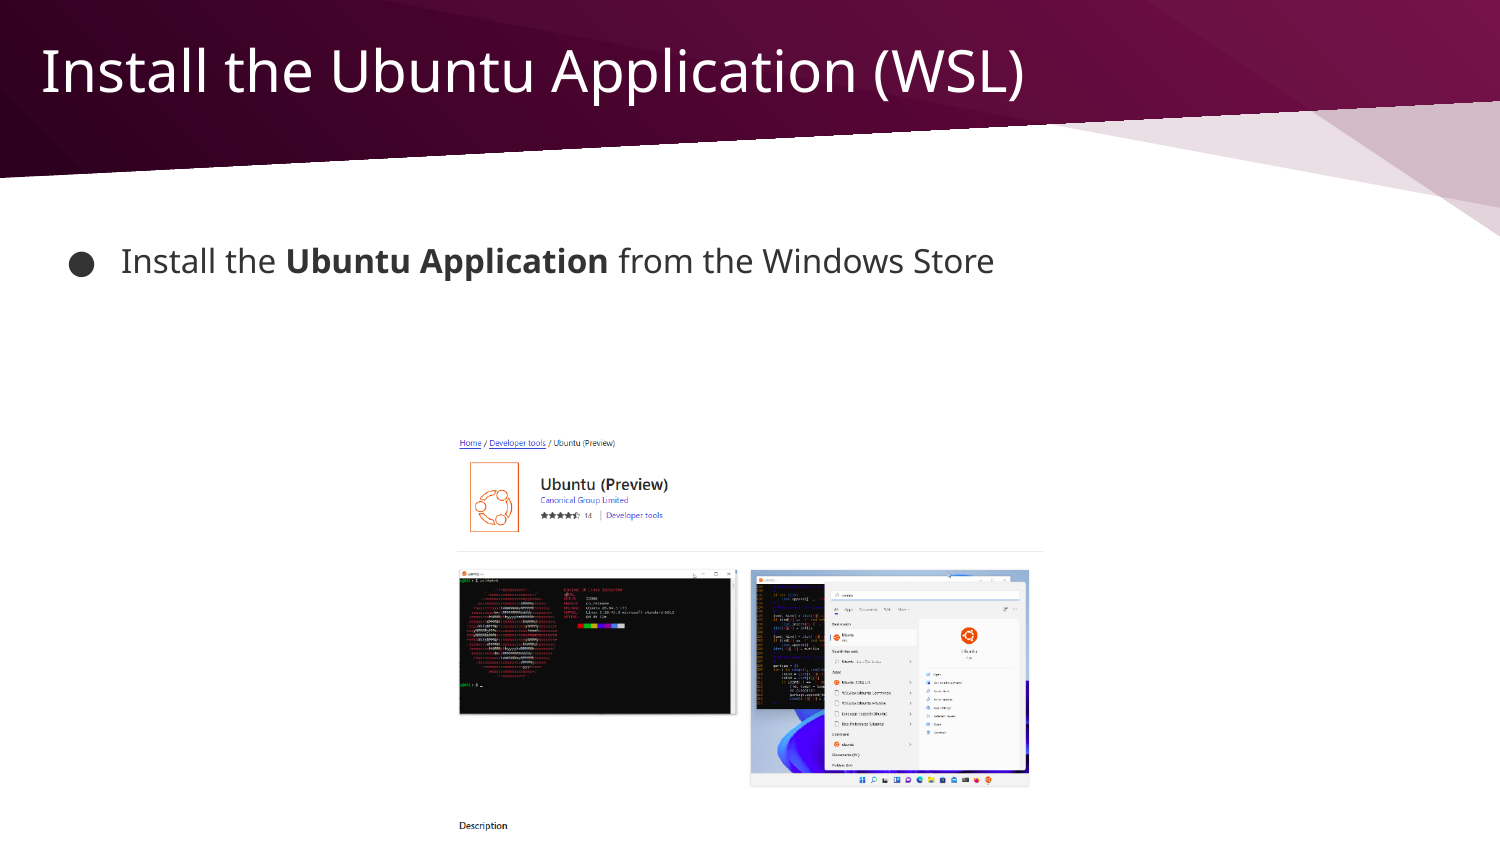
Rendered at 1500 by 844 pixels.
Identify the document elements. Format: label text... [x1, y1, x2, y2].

list Install the Ubuntu Application from the Windows Store [35, 229, 1324, 789]
title Install the Ubuntu Application (WSL) [41, 5, 1336, 134]
picture [431, 426, 1043, 836]
